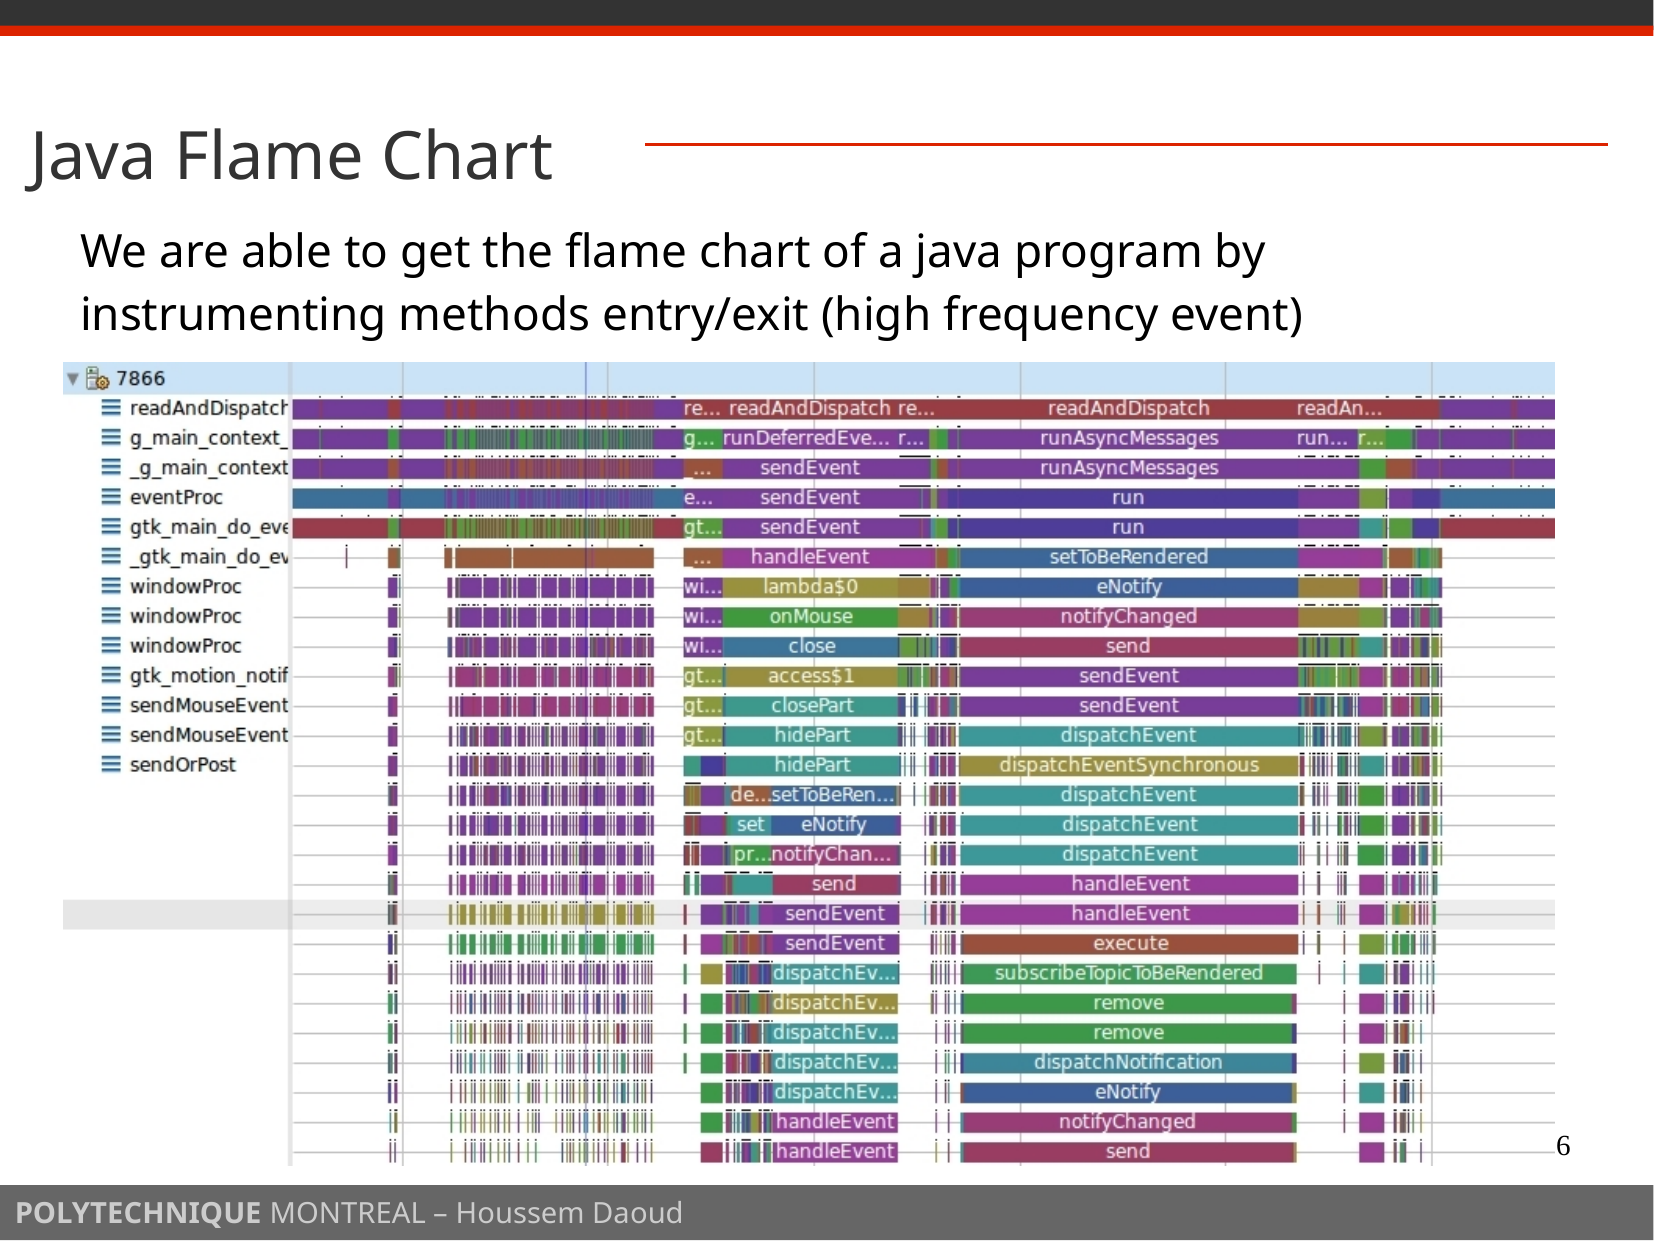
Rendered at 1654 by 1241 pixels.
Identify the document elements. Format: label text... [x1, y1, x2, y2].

text_box Java Flame Chart [30, 60, 1561, 203]
picture [63, 362, 1555, 1166]
text_box We are able to get the flame chart of a java program by instrumenting methods entry/exit (high frequency event) [29, 211, 1591, 345]
text_box POLYTECHNIQUE MONTREAL – Houssem Daoud [0, 1185, 1654, 1241]
text_box [0, 0, 1654, 36]
